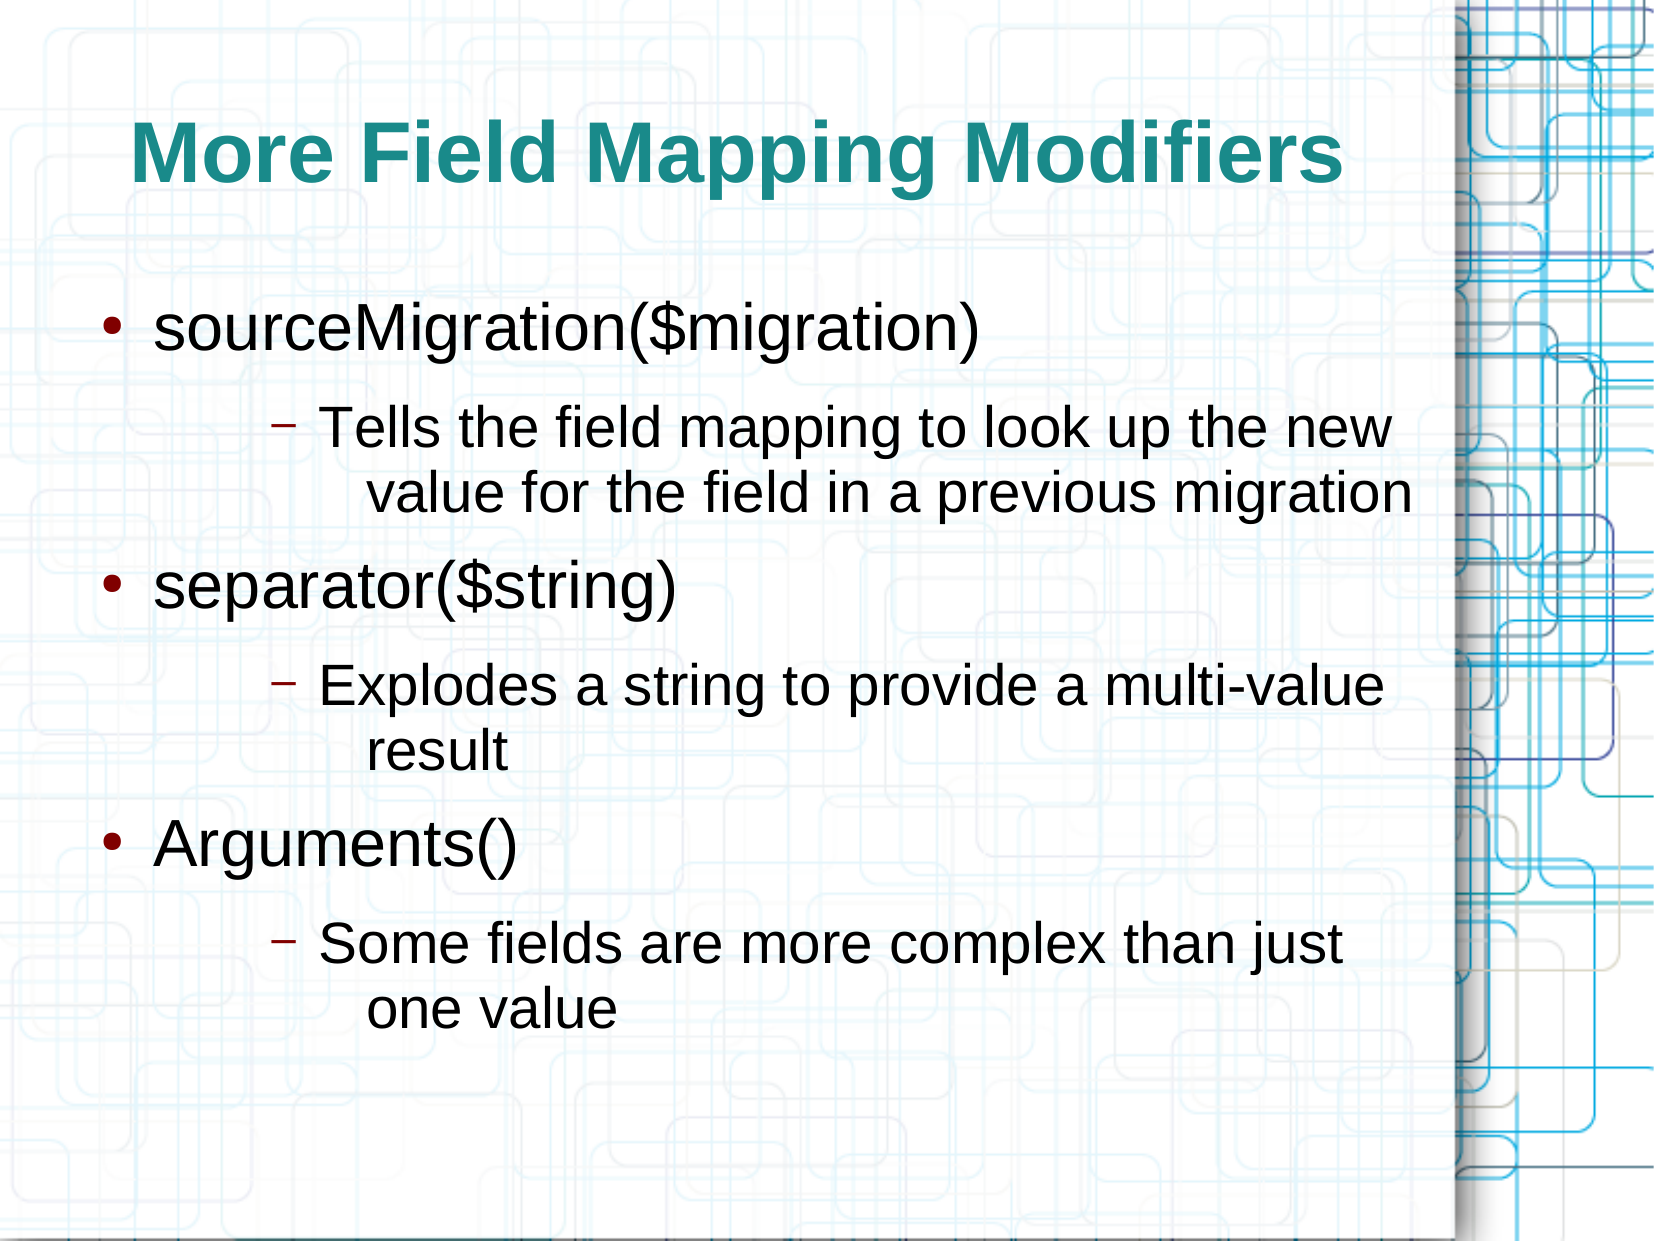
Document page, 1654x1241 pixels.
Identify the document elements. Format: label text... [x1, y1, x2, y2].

title More Field Mapping Modifiers [59, 49, 1418, 257]
picture [0, 0, 1654, 1241]
list sourceMigration($migration) Tells the field mapping to look up the new value for the field in a previous migration separator($string) Explodes a string to provide a multi-value result Arguments() Some fields are more complex than just one value [82, 290, 1418, 1109]
